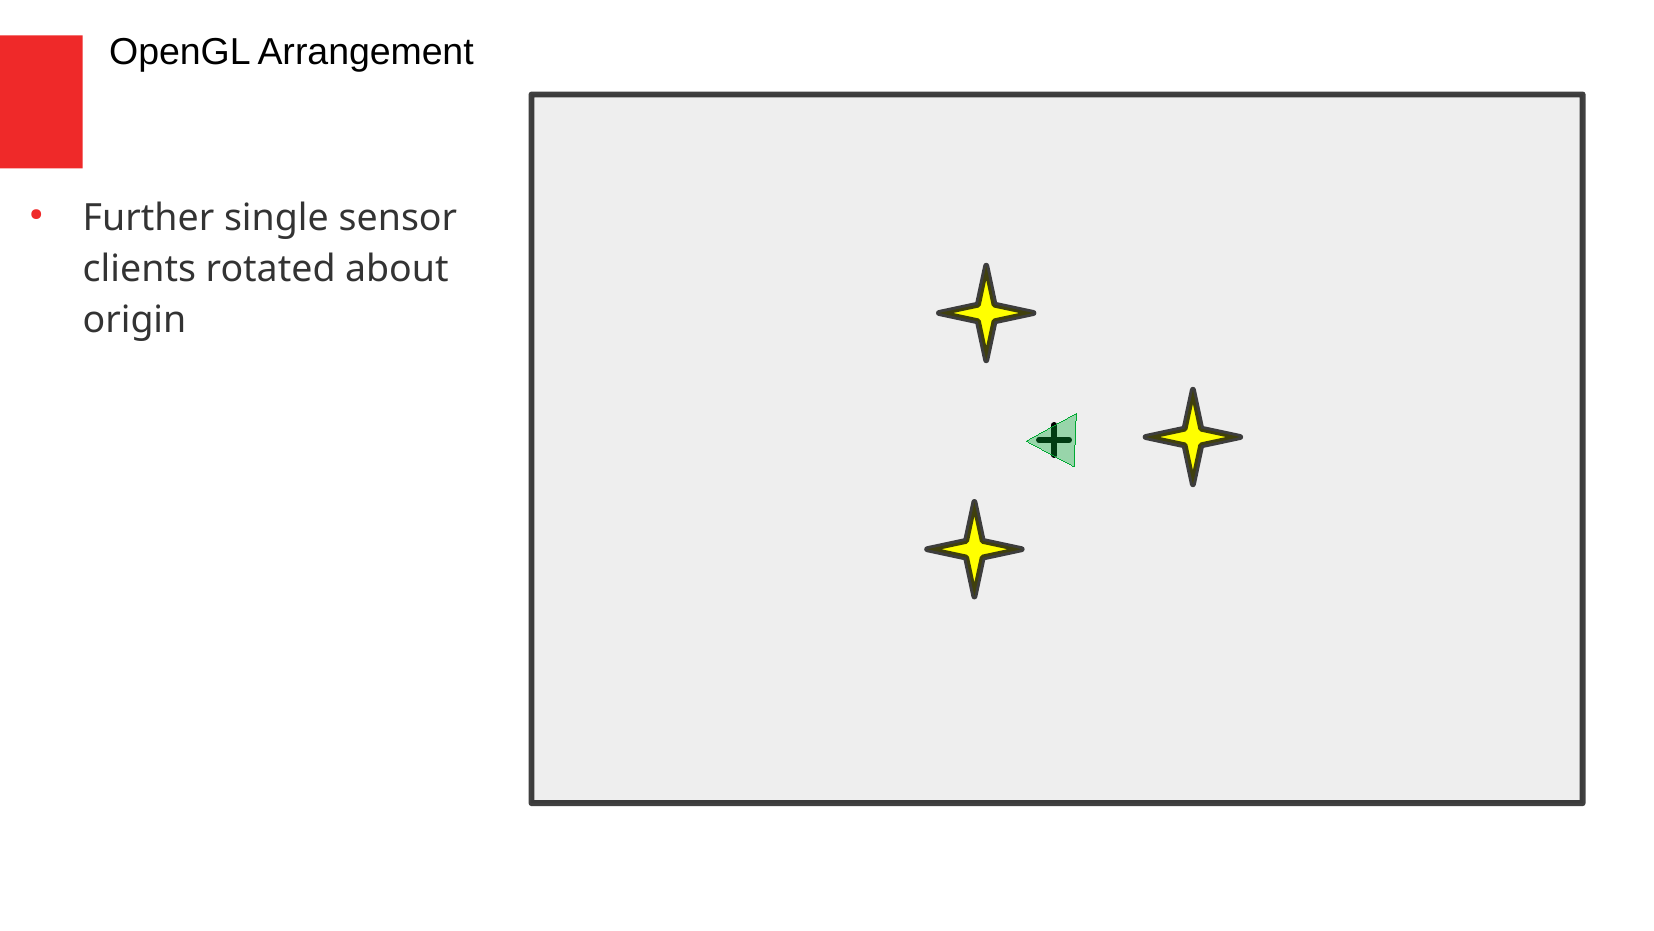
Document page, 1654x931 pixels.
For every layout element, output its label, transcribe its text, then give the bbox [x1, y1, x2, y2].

list Further single sensor clients rotated about origin [11, 190, 508, 863]
text_box [531, 94, 1583, 804]
text_box OpenGL Arrangement [94, 23, 508, 95]
